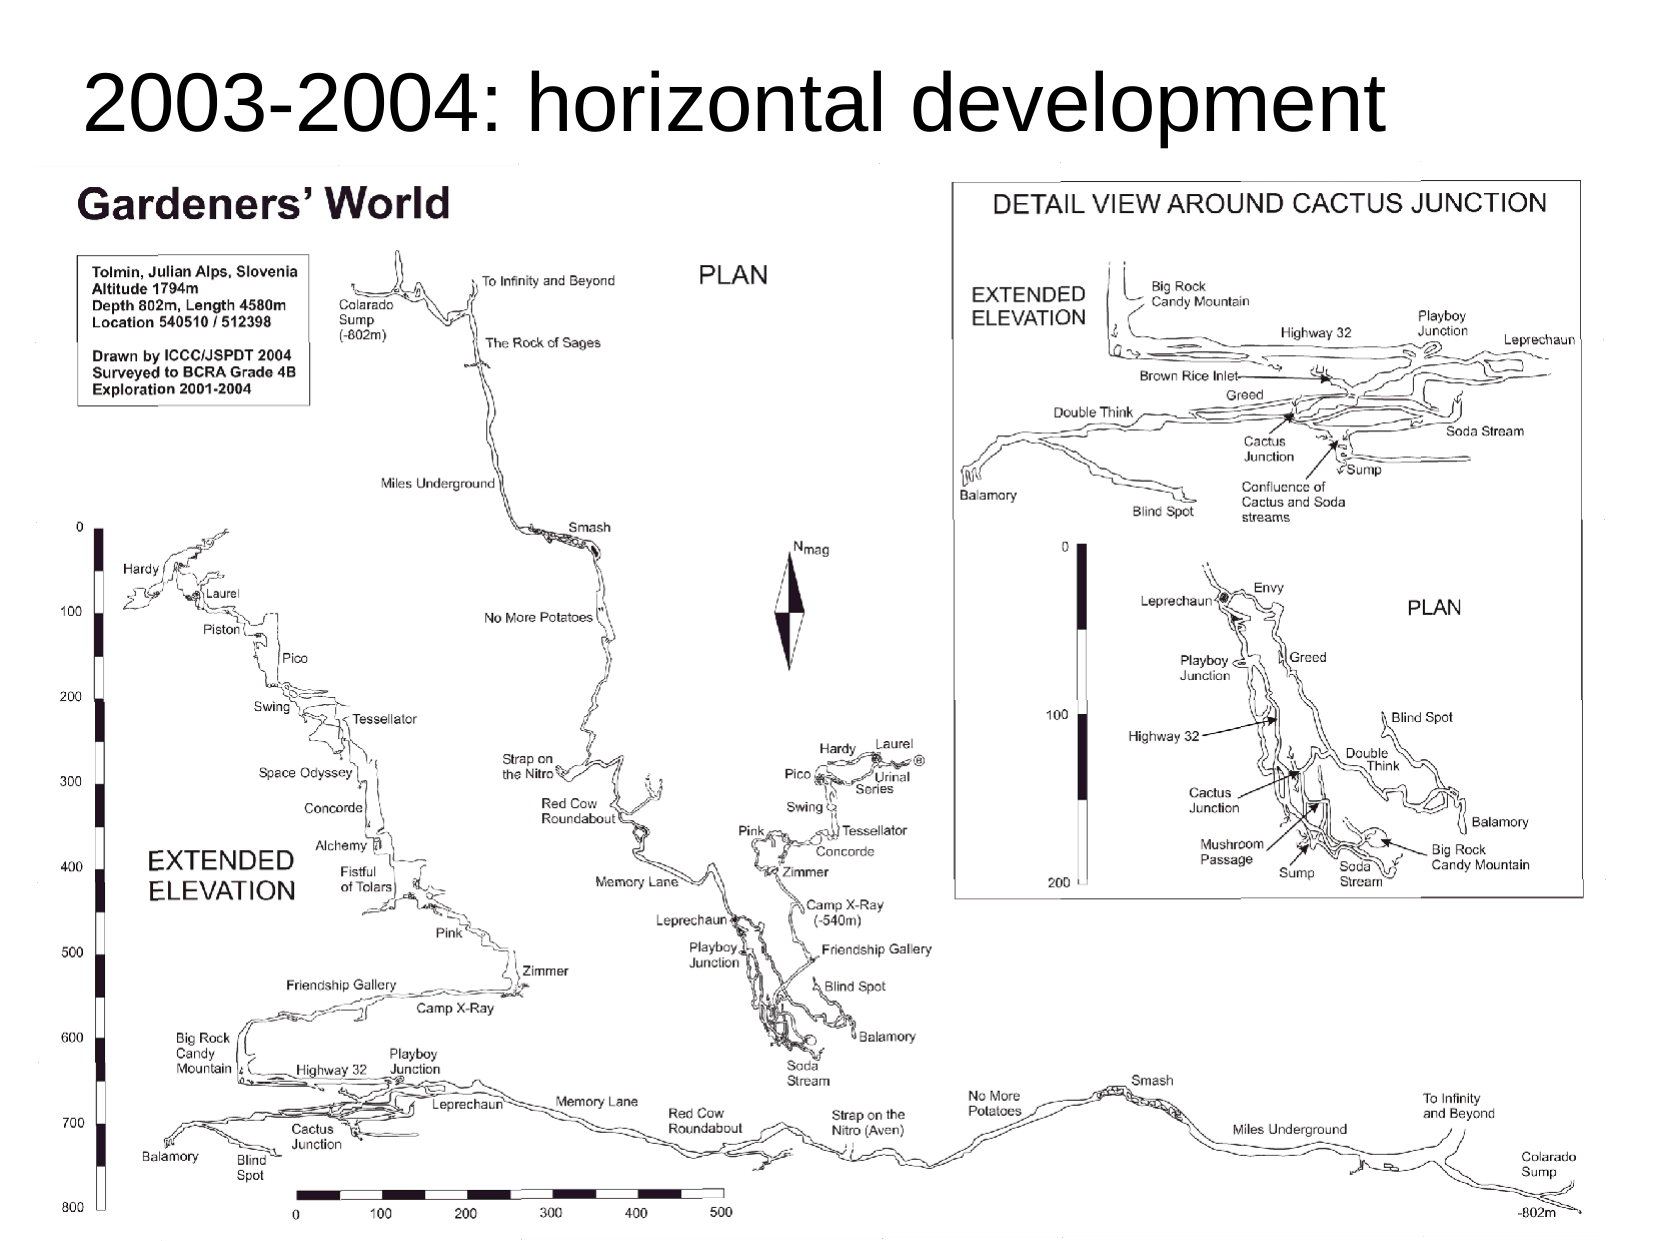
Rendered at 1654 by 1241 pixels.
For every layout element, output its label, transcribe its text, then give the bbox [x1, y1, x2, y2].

picture [35, 160, 1607, 1241]
title 2003-2004: horizontal development [82, 0, 1571, 160]
